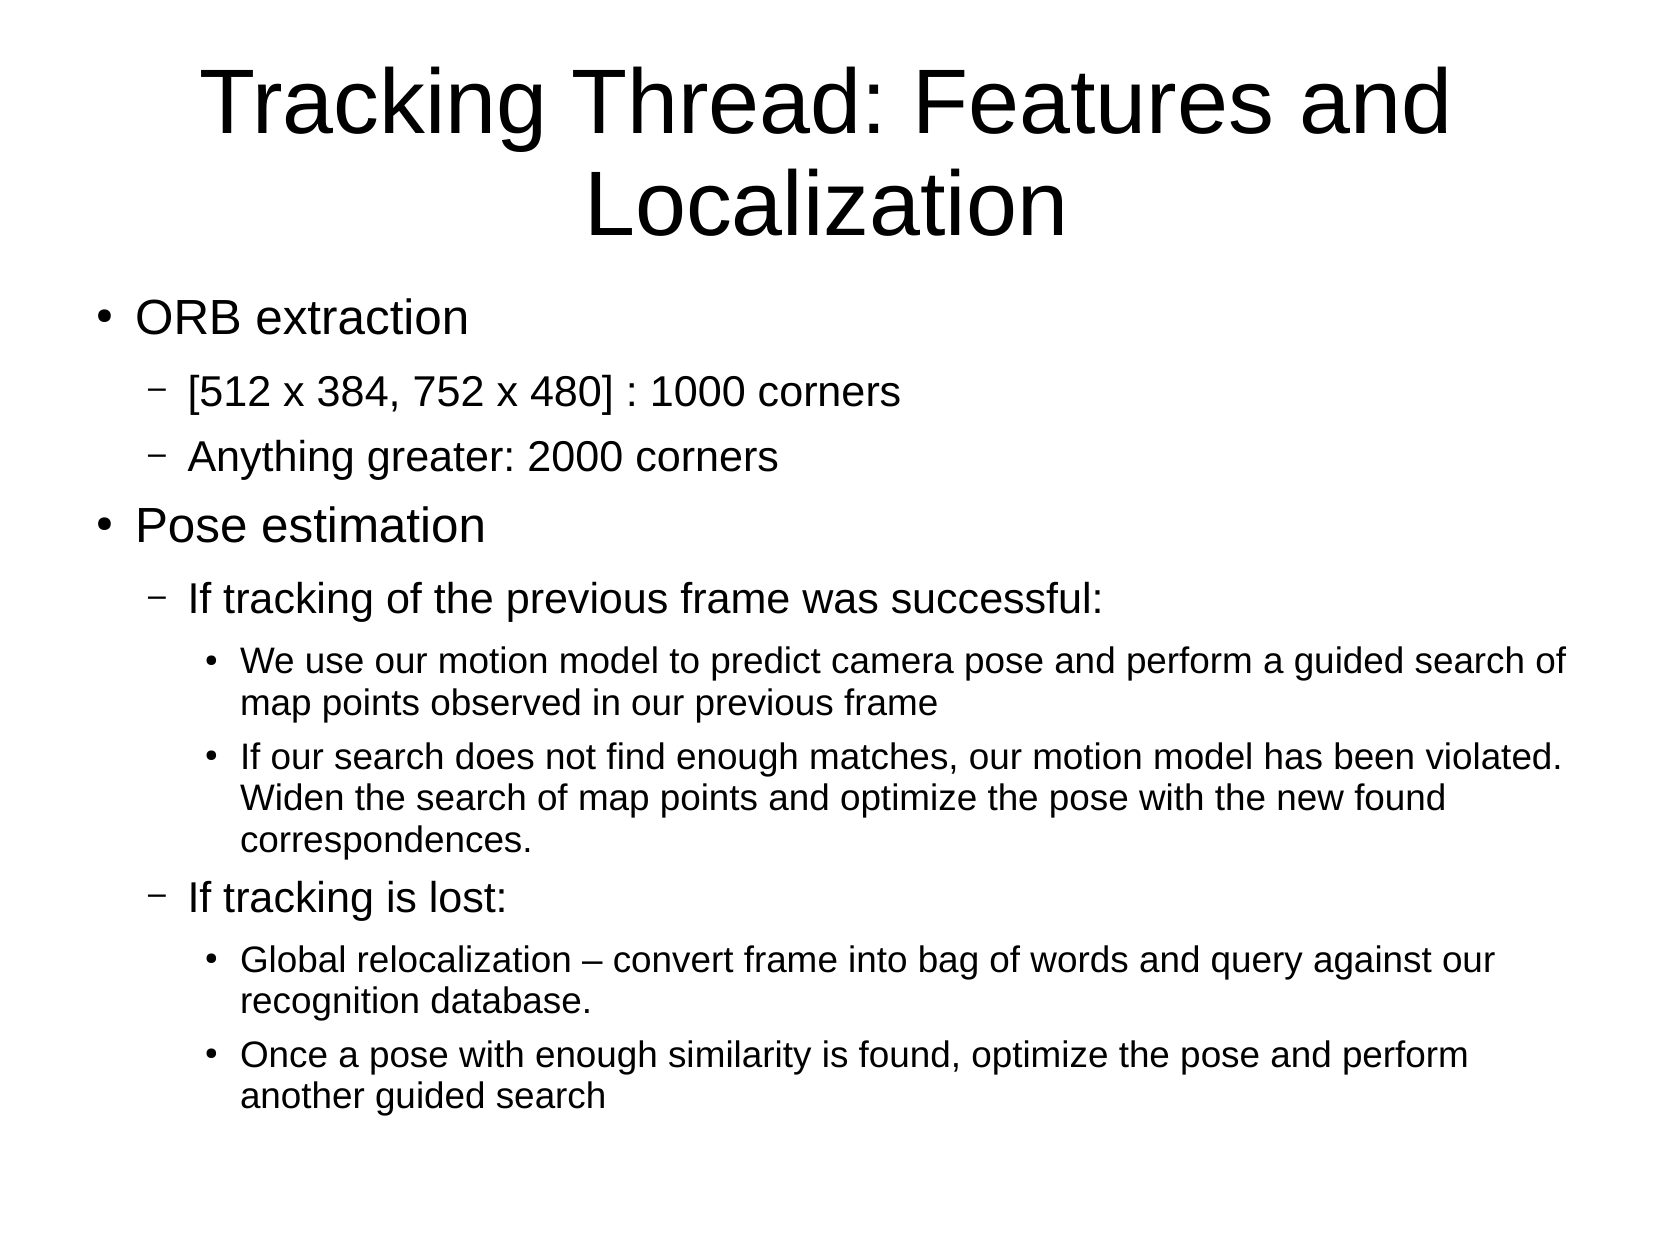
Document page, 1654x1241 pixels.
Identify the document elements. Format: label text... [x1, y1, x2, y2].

title Tracking Thread: Features and Localization [82, 49, 1571, 257]
list ORB extraction [512 x 384, 752 x 480] : 1000 corners Anything greater: 2000 corners Pose estimation If tracking of the previous frame was successful: We use our motion model to predict camera pose and perform a guided search of map points observed in our previous frame If our search does not find enough matches, our motion model has been violated. Widen the search of map points and optimize the pose with the new found correspondences. If tracking is lost: Global relocalization – convert frame into bag of words and query against our recognition database. Once a pose with enough similarity is found, optimize the pose and perform another guided search [82, 290, 1571, 1126]
